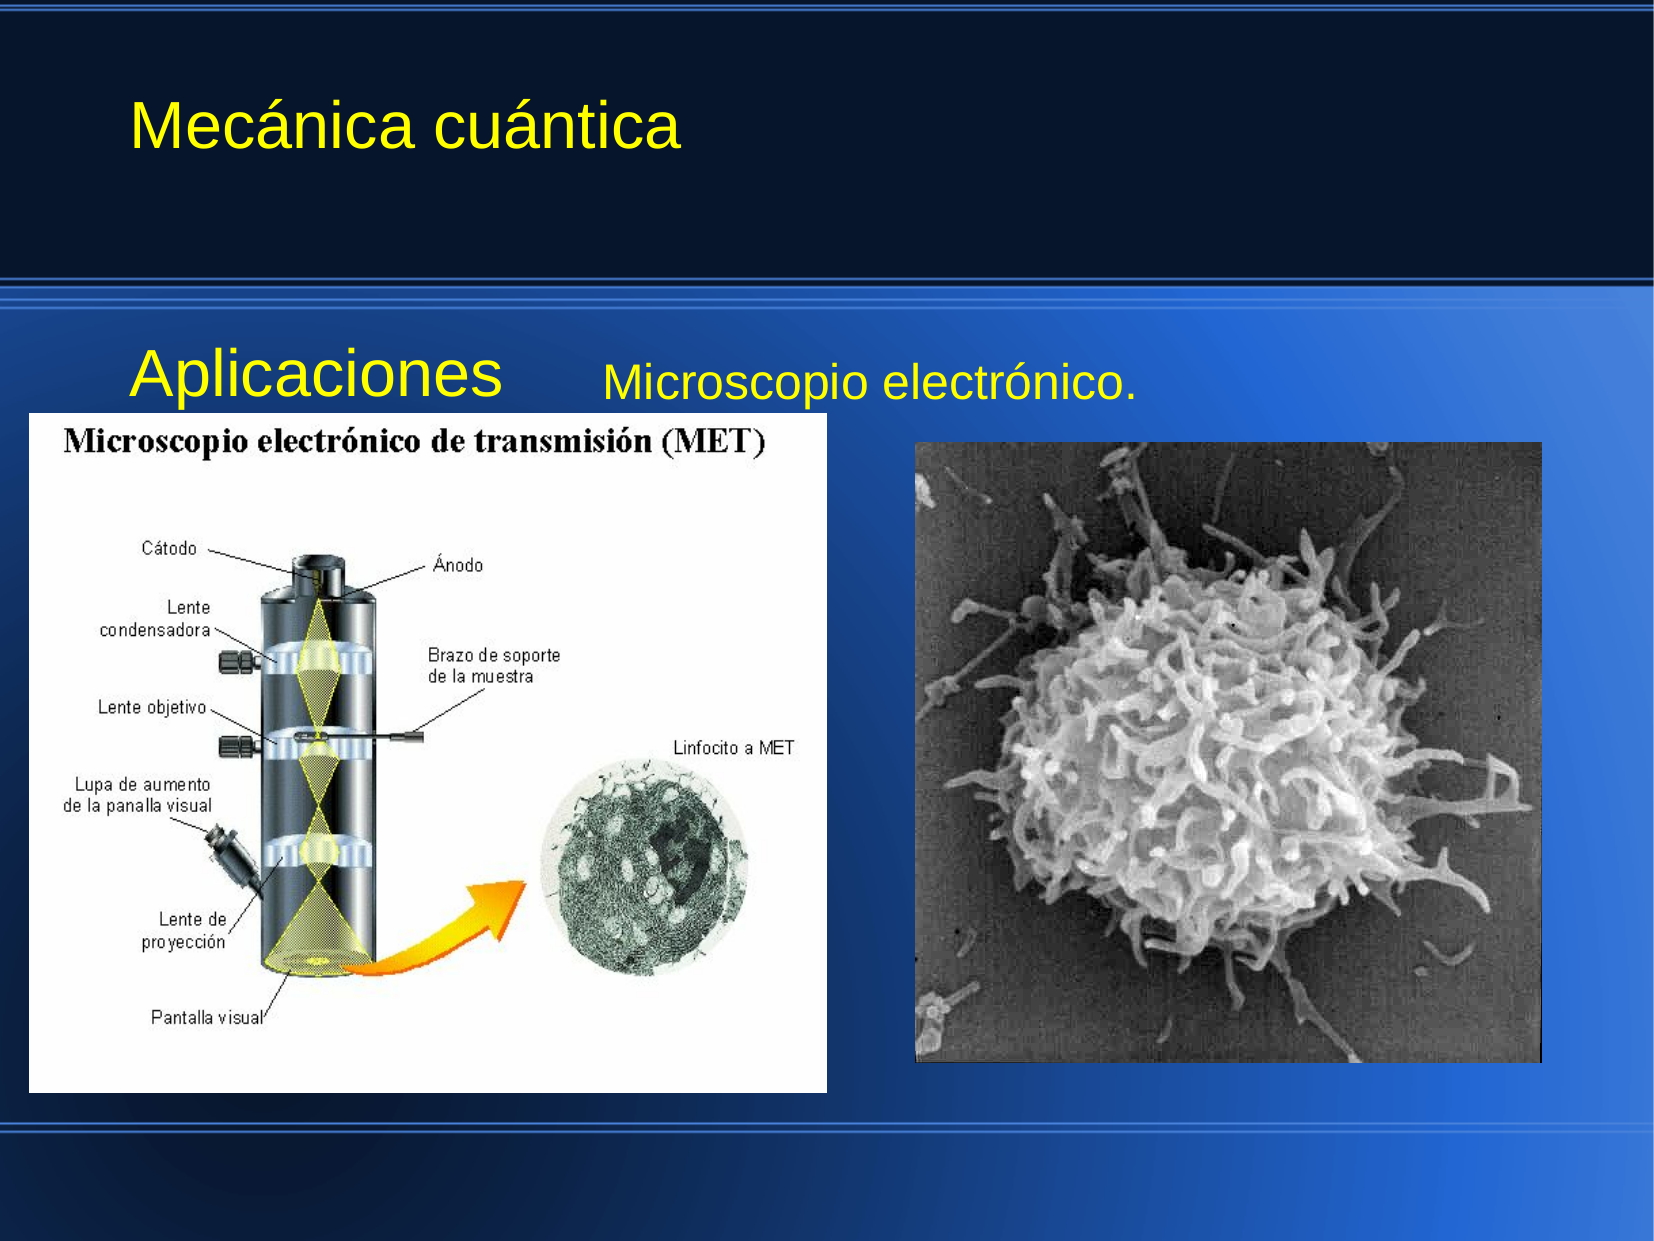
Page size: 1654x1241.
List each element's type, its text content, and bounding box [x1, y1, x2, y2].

picture [0, 0, 1654, 1241]
list Microscopio electrónico. [531, 354, 1477, 521]
list Aplicaciones [59, 335, 1595, 502]
list Mecánica cuántica [59, 88, 1595, 255]
